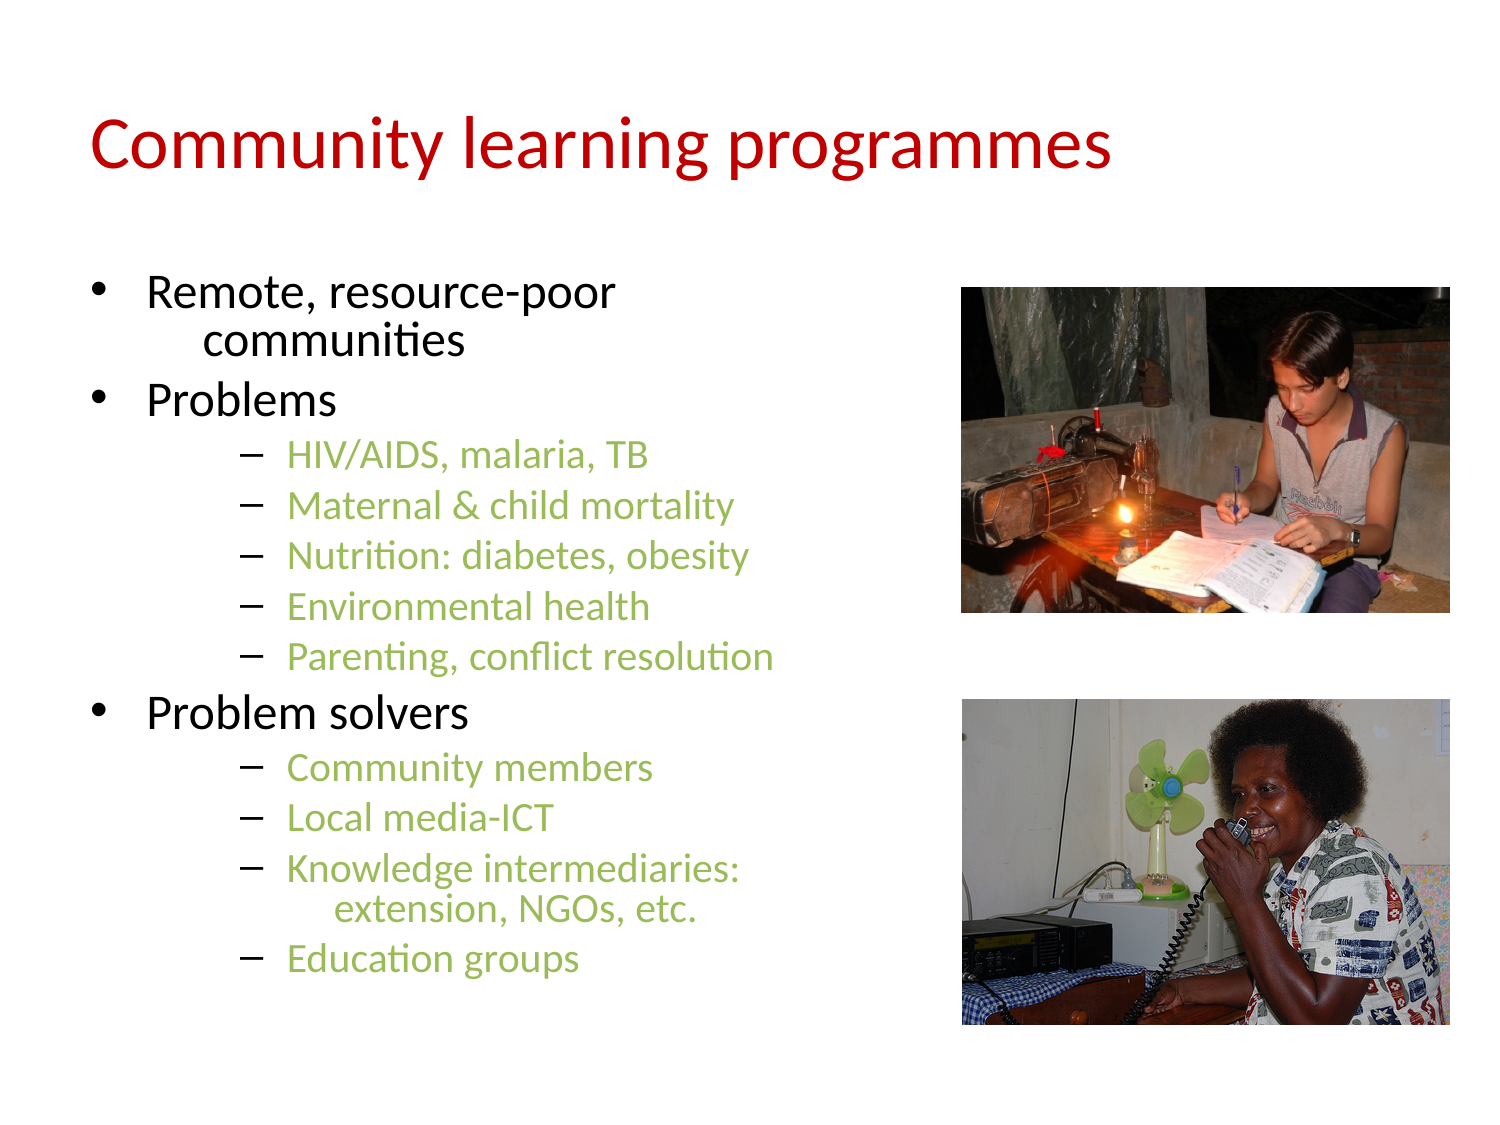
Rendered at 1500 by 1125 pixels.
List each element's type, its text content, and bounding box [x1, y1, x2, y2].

picture [962, 699, 1450, 1025]
title Community learning programmes [75, 45, 1426, 233]
list Remote, resource-poor communities Problems HIV/AIDS, malaria, TB Maternal & child mortality Nutrition: diabetes, obesity Environmental health Parenting, conflict resolution Problem solvers Community members Local media-ICT Knowledge intermediaries: extension, NGOs, etc. Education groups [75, 262, 901, 1005]
picture [961, 287, 1450, 613]
